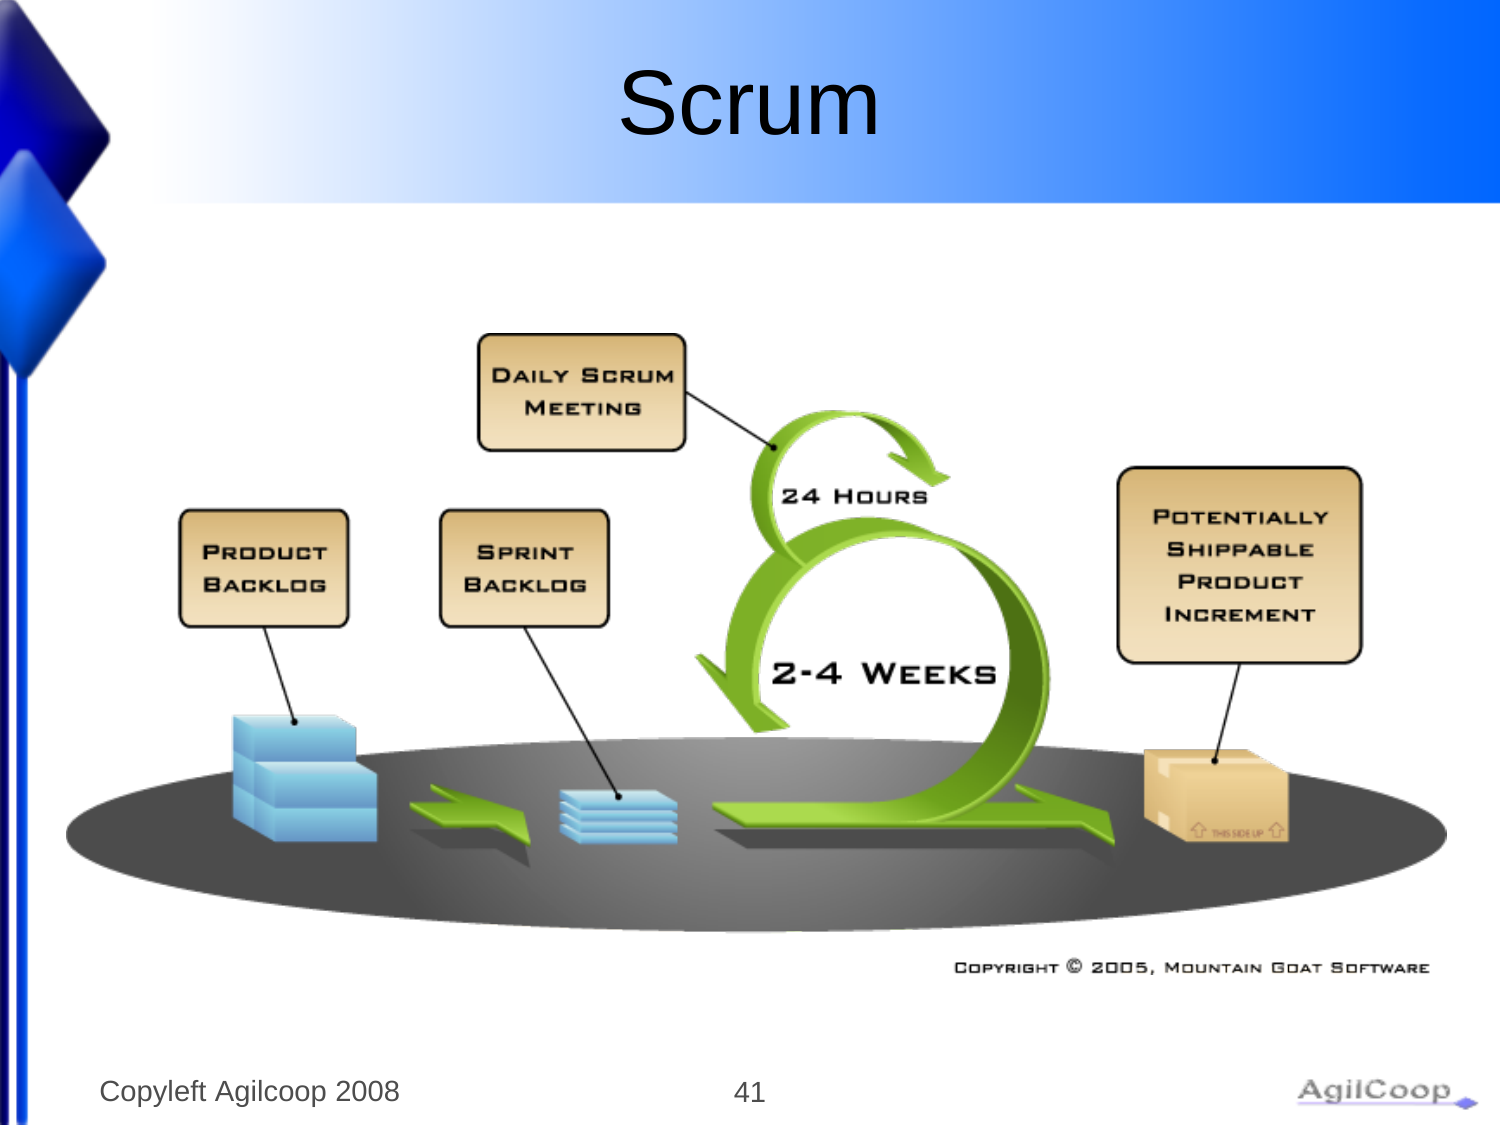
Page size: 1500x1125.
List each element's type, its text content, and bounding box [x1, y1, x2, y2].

title Scrum [75, 16, 1426, 189]
picture [0, 0, 1500, 1125]
